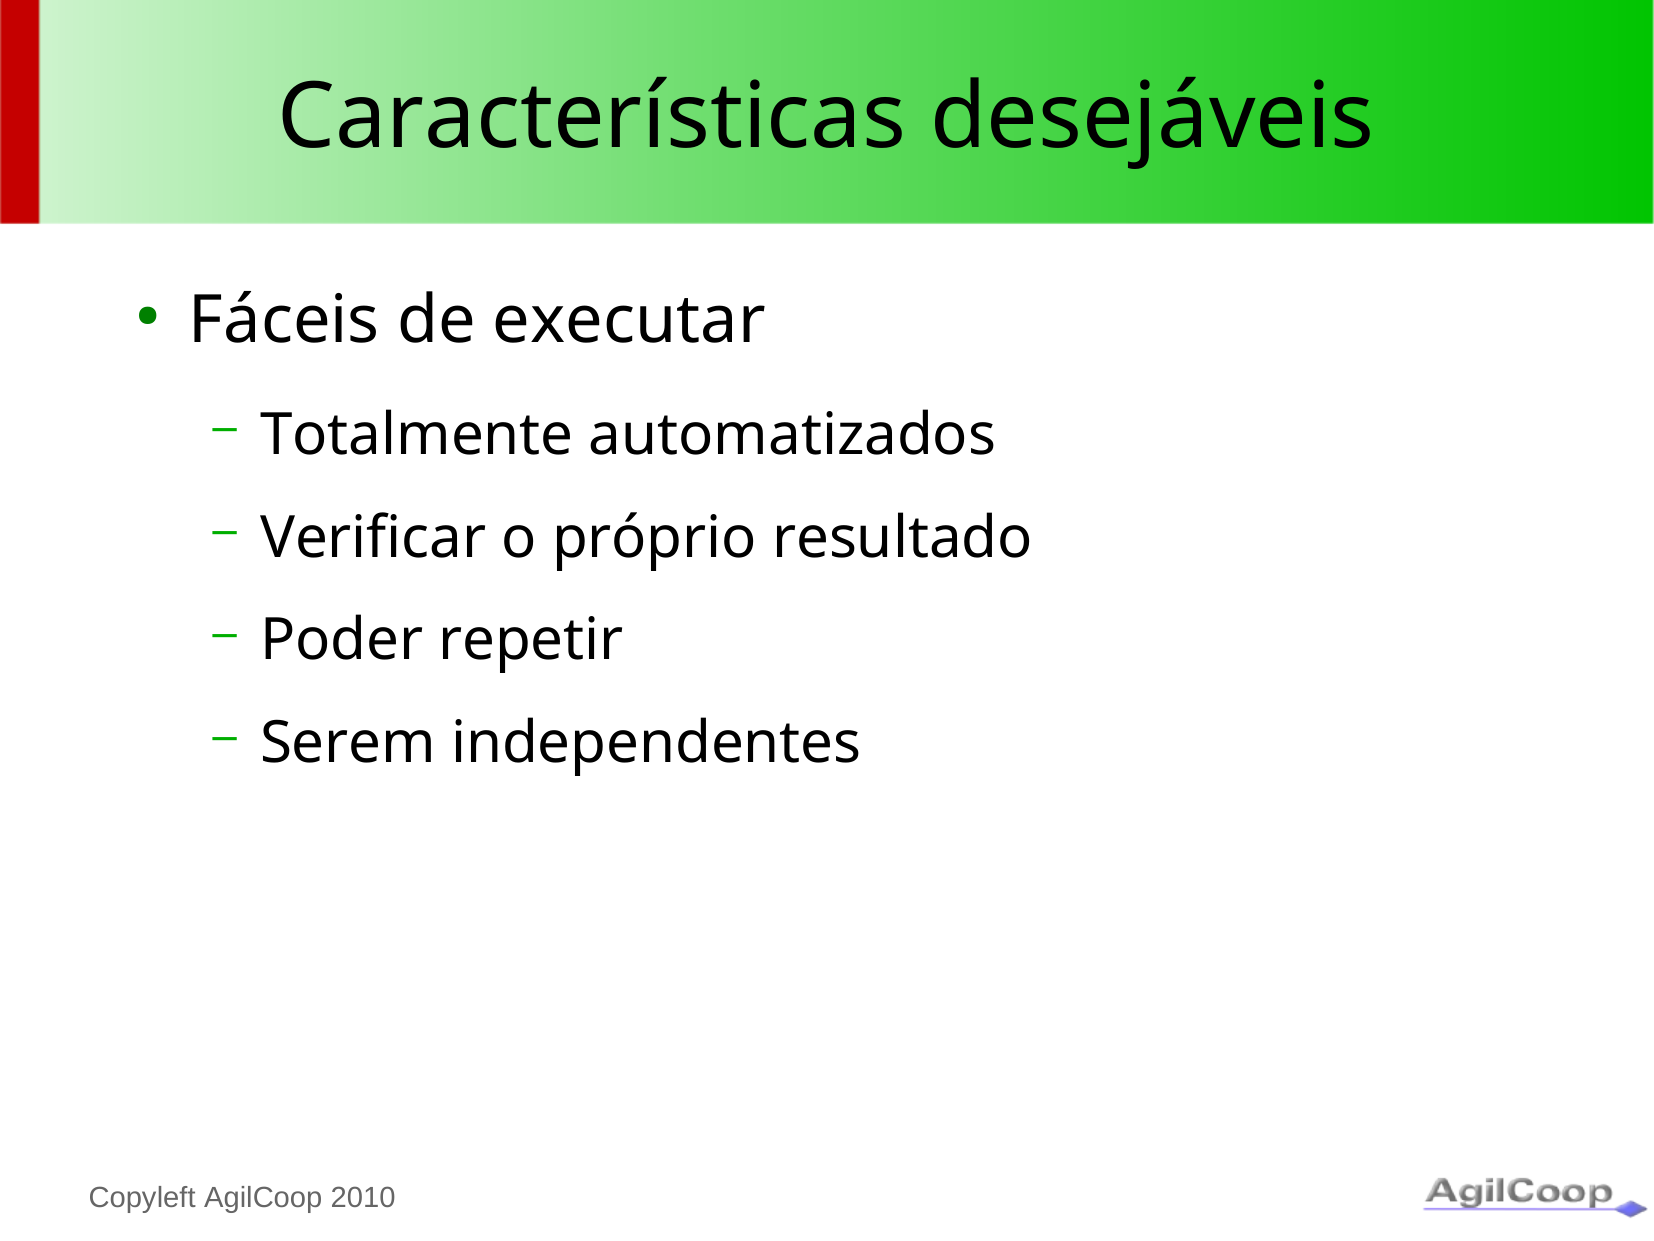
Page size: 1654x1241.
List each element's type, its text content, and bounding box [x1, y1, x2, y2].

picture [0, 0, 1654, 1241]
list Fáceis de executar Totalmente automatizados Verificar o próprio resultado Poder repetir Serem independentes [118, 271, 1607, 1123]
title Características desejáveis [82, 8, 1571, 216]
